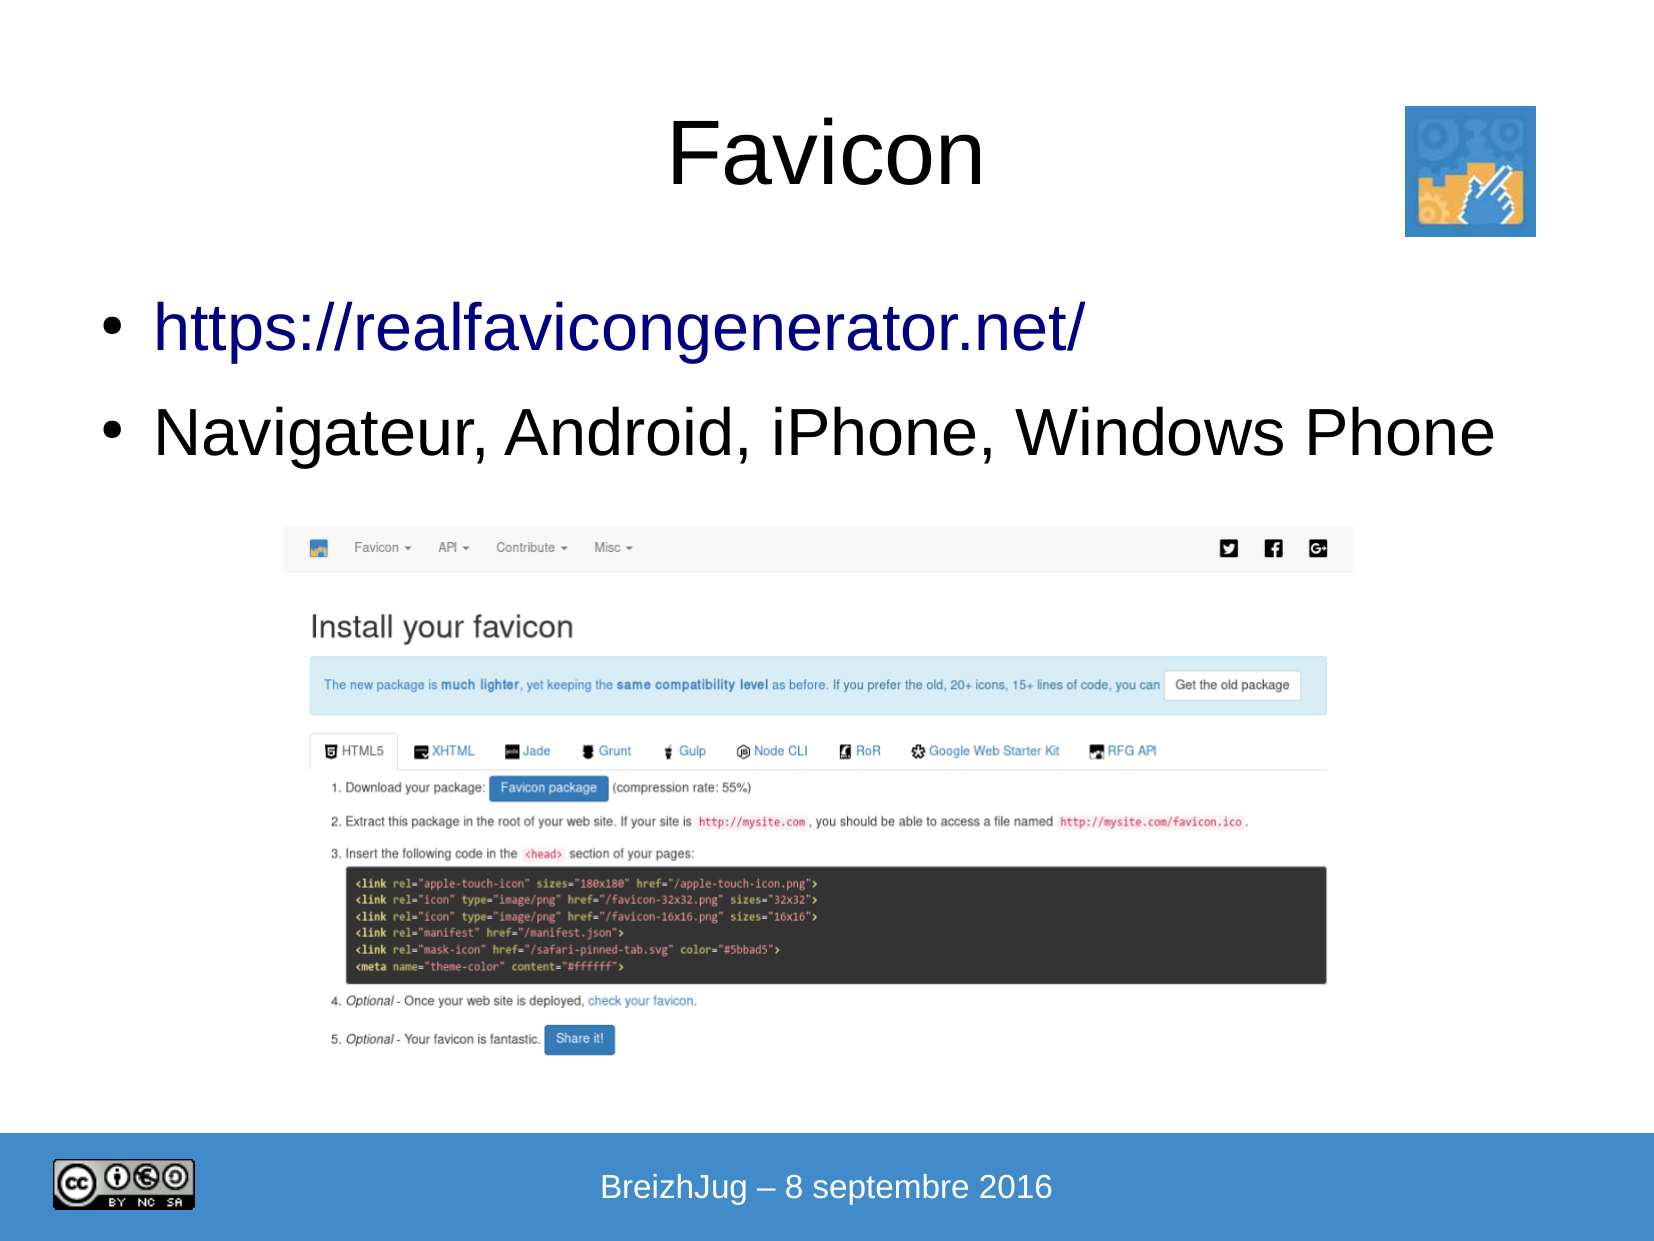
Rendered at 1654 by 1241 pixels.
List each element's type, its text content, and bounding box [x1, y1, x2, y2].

picture [1405, 106, 1536, 237]
picture [53, 1159, 195, 1210]
picture [283, 526, 1354, 1099]
title Favicon [82, 49, 1571, 257]
list https://realfavicongenerator.net/ Navigateur, Android, iPhone, Windows Phone [82, 290, 1571, 1010]
